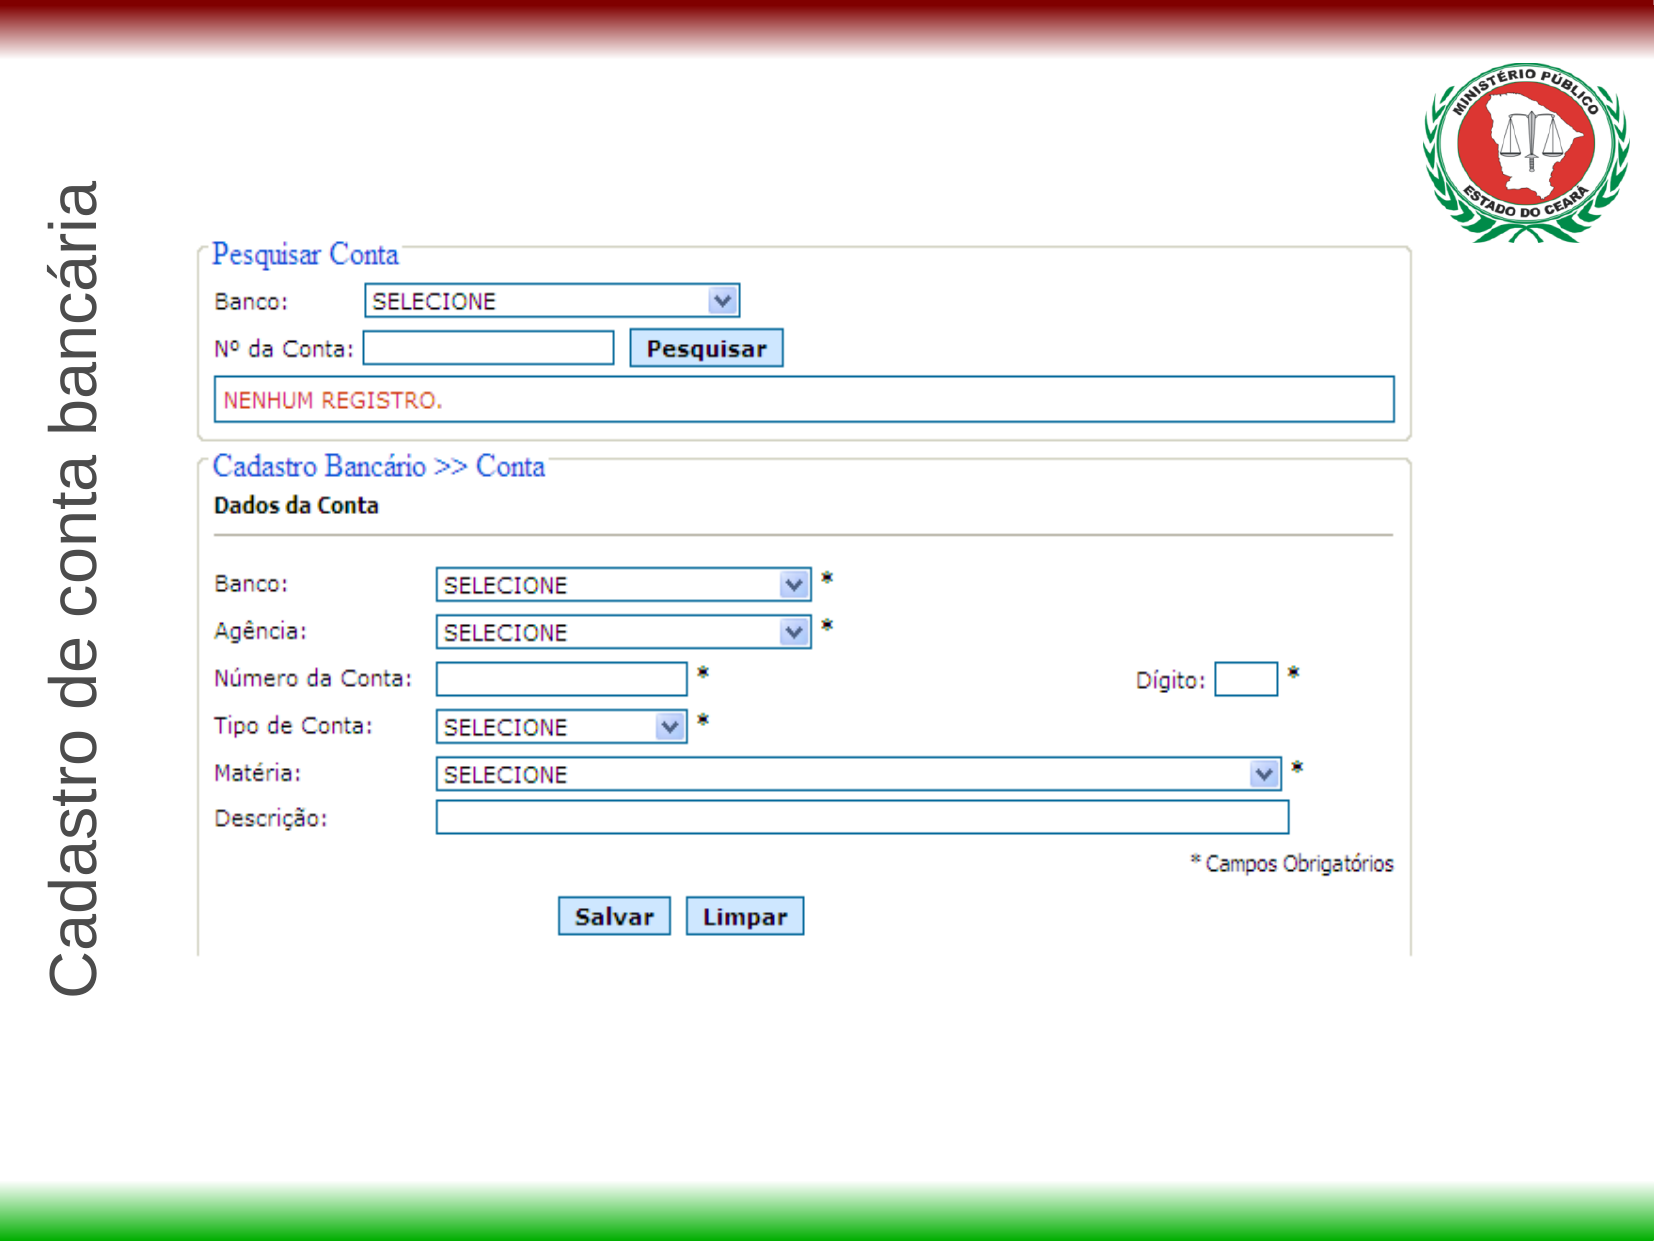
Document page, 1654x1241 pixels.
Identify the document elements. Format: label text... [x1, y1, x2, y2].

picture [190, 236, 1418, 975]
picture [1423, 63, 1630, 243]
title Cadastro de conta bancária [0, 0, 148, 1241]
